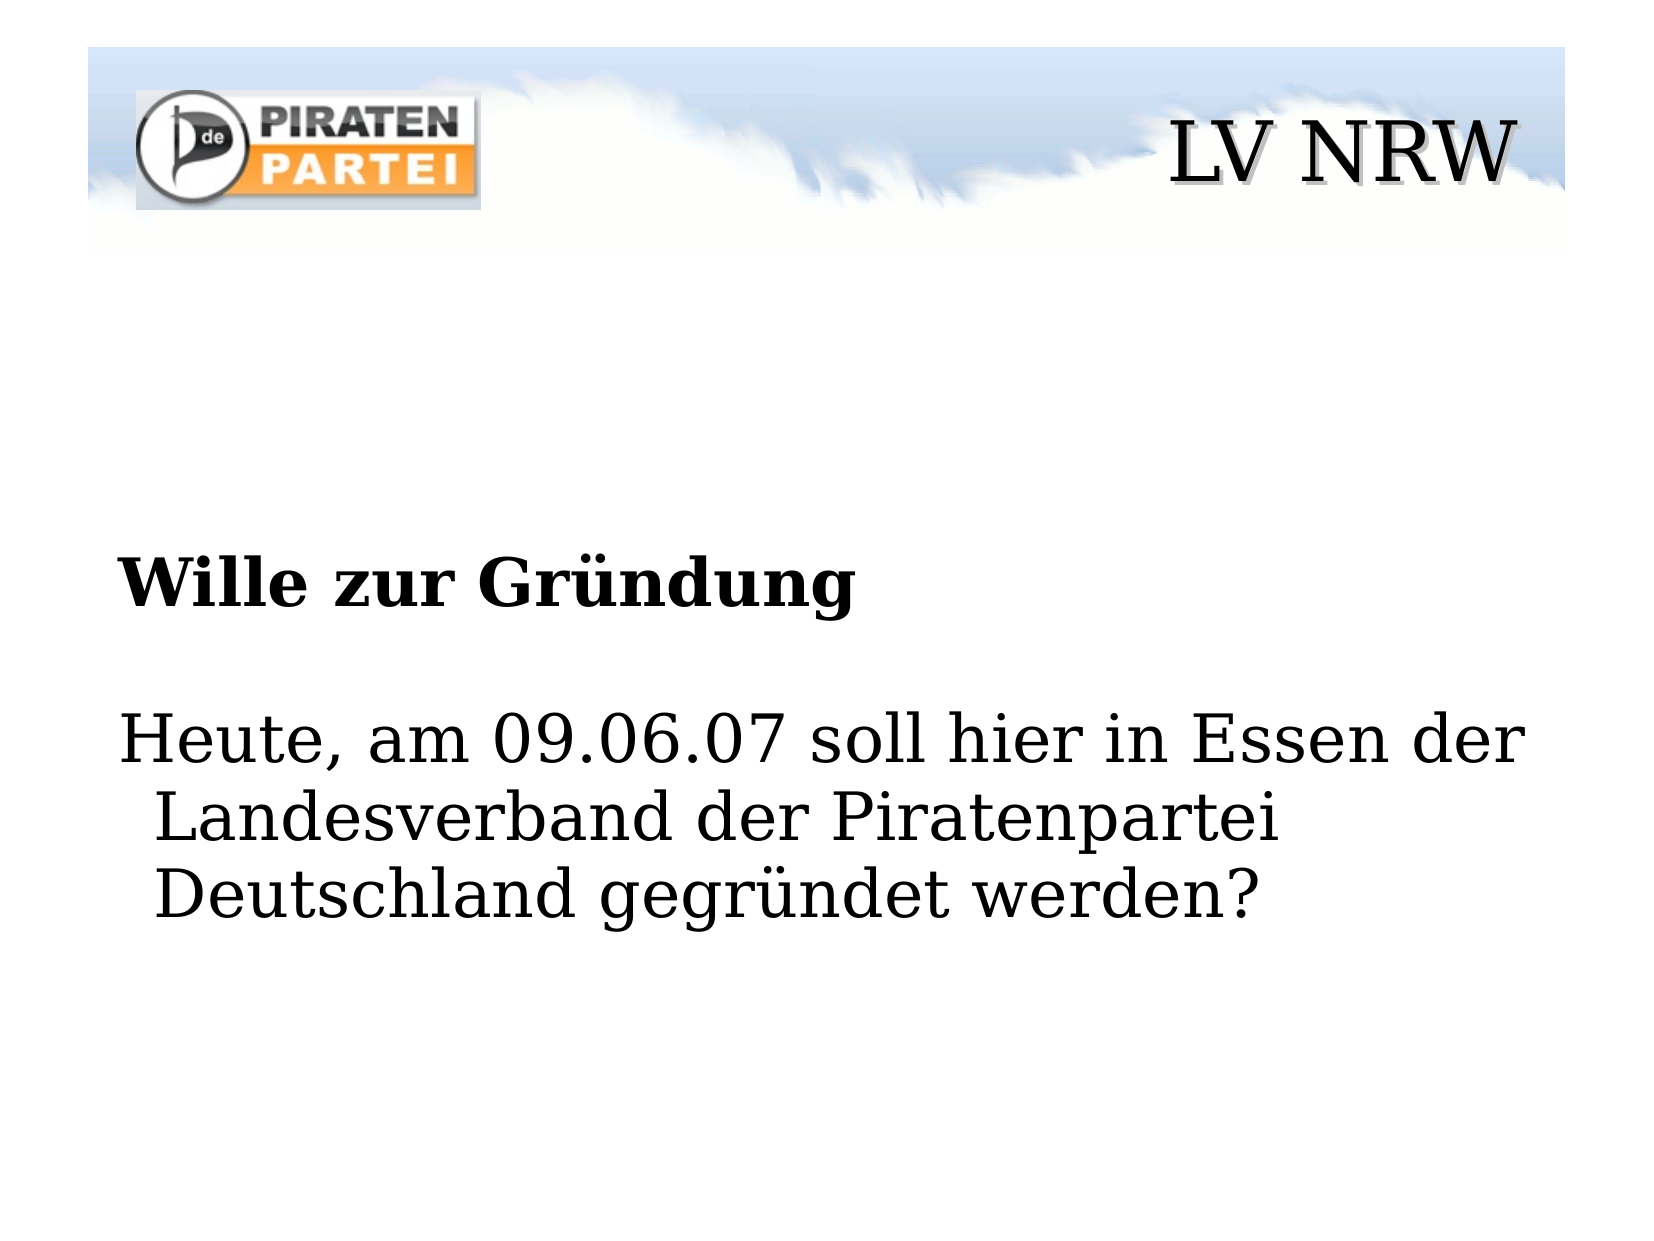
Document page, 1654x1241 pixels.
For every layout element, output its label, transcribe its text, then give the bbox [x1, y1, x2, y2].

picture [136, 90, 481, 210]
subtitle Wille zur Gründung Heute, am 09.06.07 soll hier in Essen der Landesverband der Piratenpartei Deutschland gegründet werden? [82, 297, 1571, 1102]
title LV NRW [82, 49, 1571, 257]
